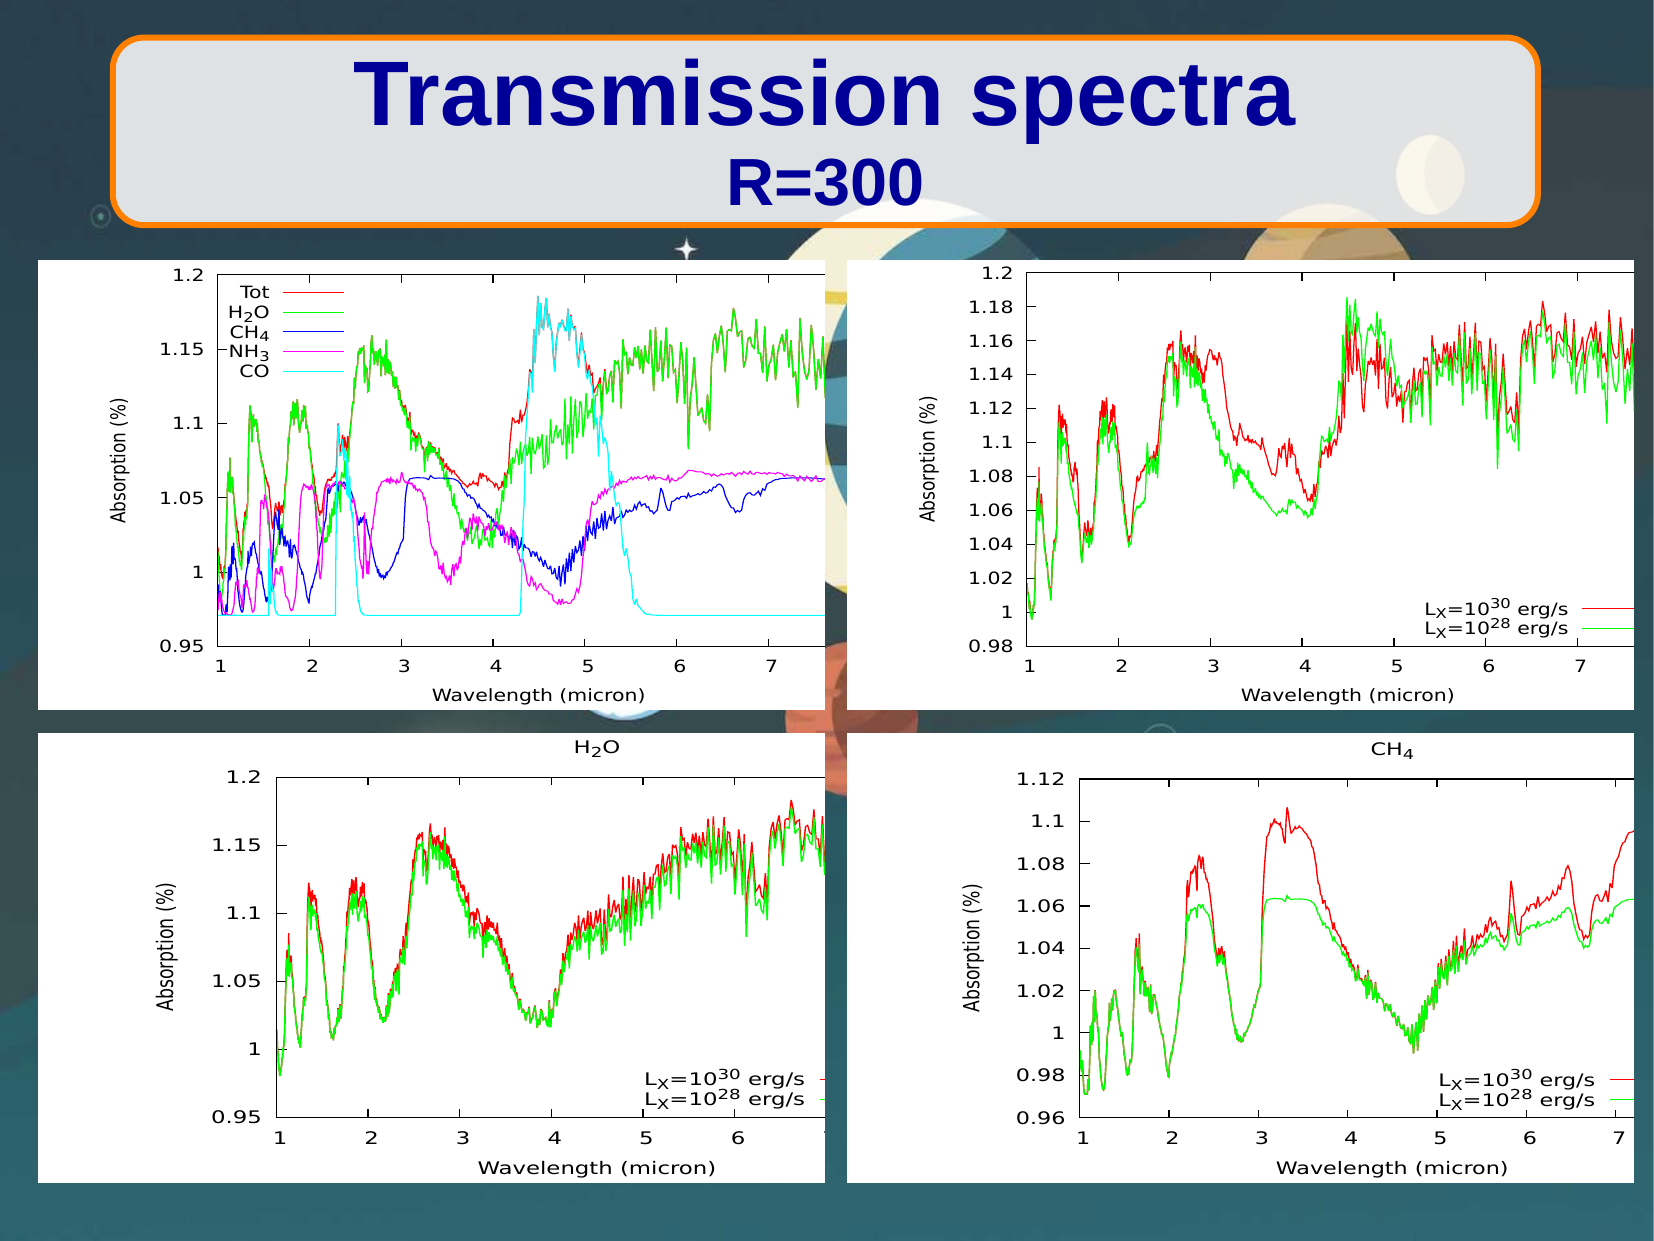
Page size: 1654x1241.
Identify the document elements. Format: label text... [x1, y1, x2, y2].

picture [846, 260, 1635, 711]
text_box Transmission spectra R=300 [112, 37, 1538, 226]
picture [37, 260, 826, 711]
table_cell Temperature [0, 0, 1654, 1241]
picture [846, 732, 1635, 1183]
picture [37, 732, 826, 1183]
